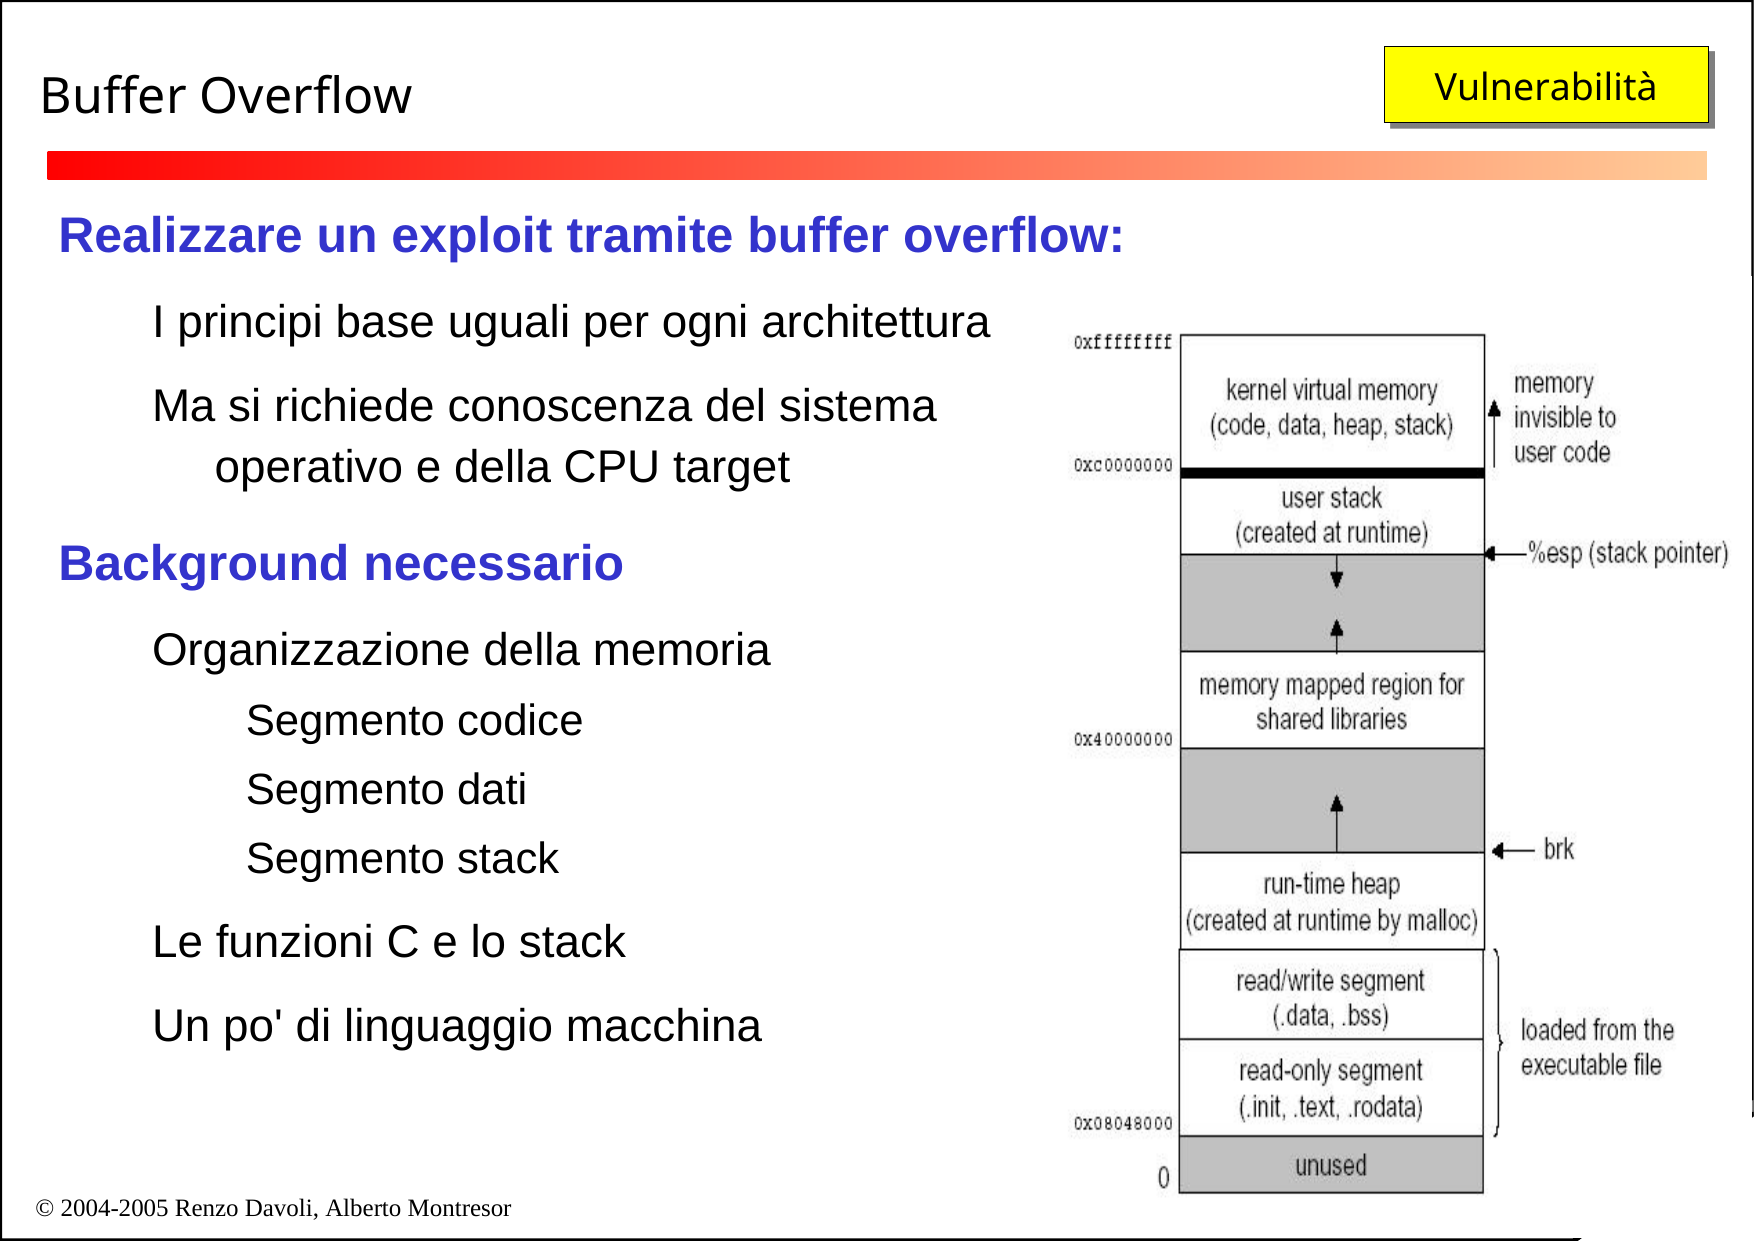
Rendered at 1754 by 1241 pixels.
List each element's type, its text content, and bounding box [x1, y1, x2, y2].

title Buffer Overflow [40, 49, 1713, 144]
text_box Vulnerabilità [1384, 46, 1709, 123]
list Realizzare un exploit tramite buffer overflow: I principi base uguali per ogni architettura Ma si richiede conoscenza del sistema operativo e della CPU target Background necessario Organizzazione della memoria Segmento codice Segmento dati Segmento stack Le funzioni C e lo stack Un po' di linguaggio macchina [58, 206, 1695, 1052]
picture [1002, 276, 1752, 1238]
